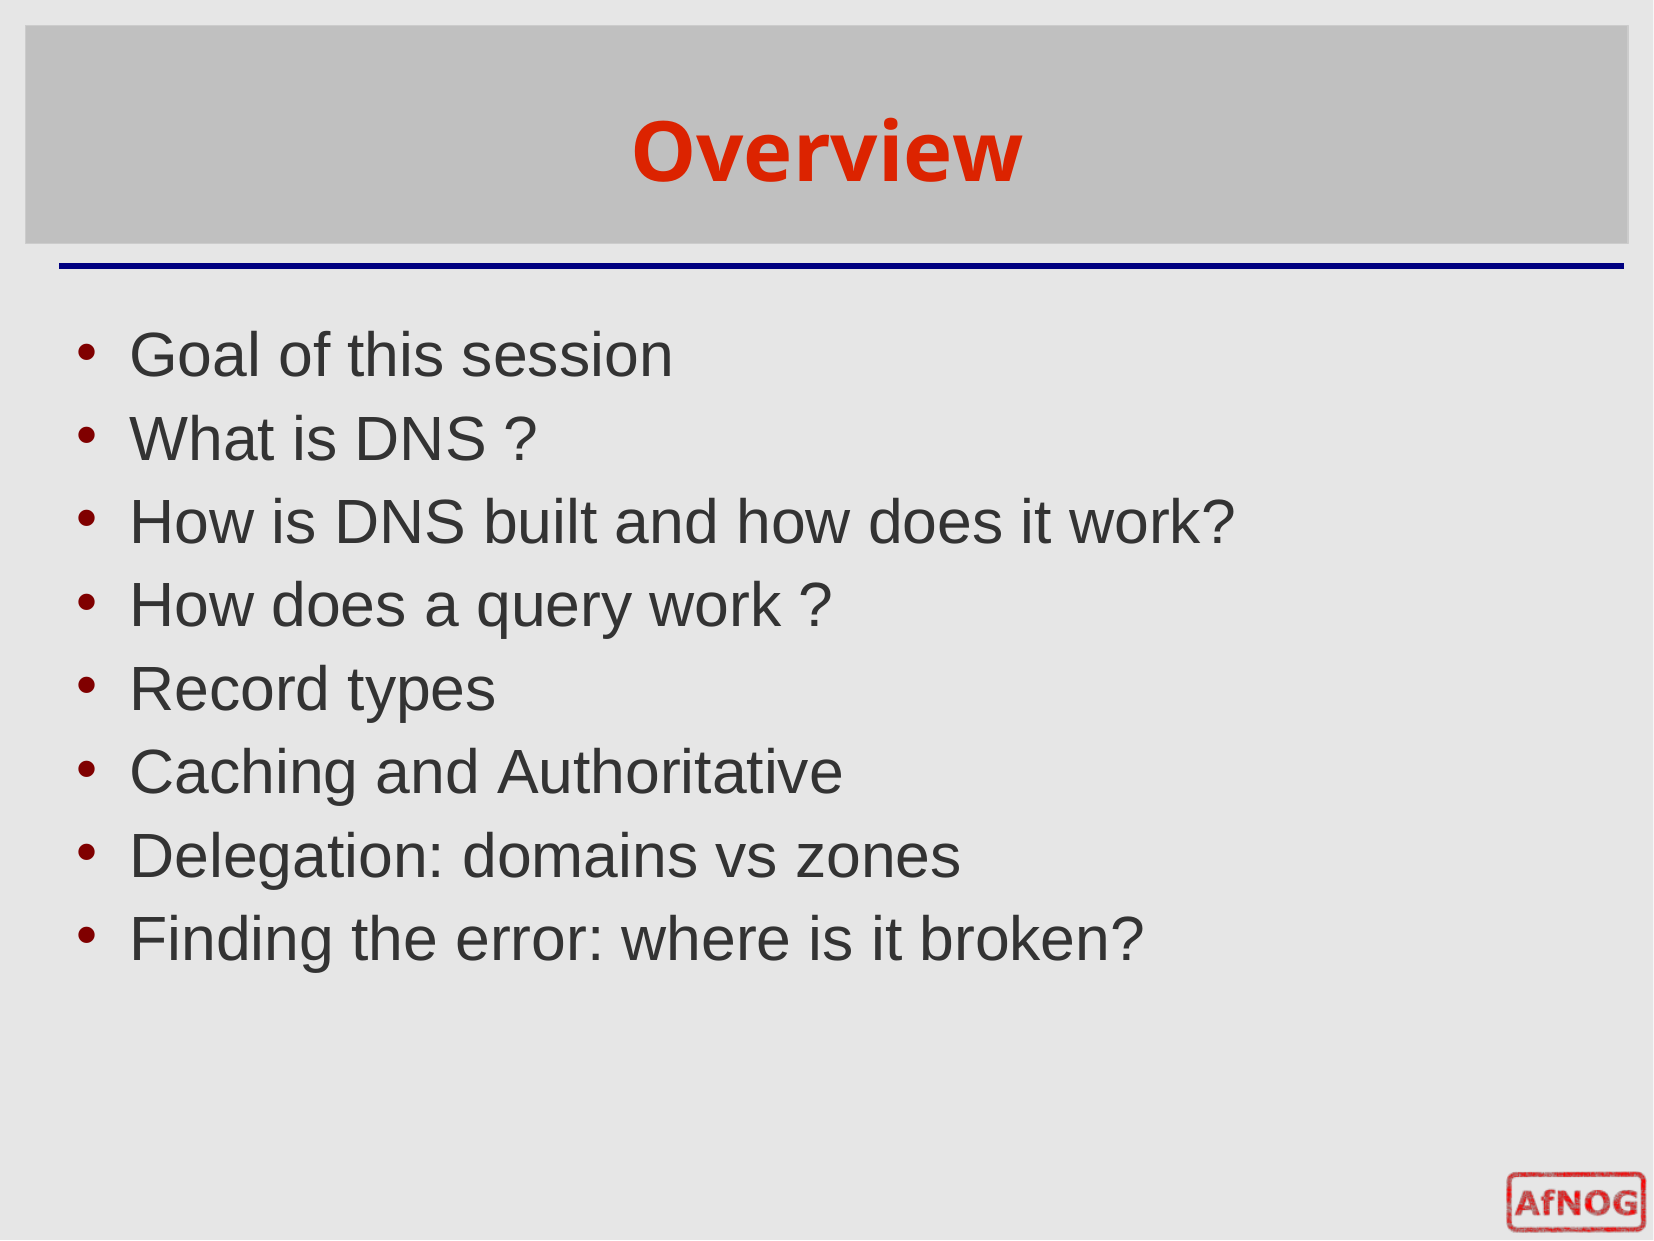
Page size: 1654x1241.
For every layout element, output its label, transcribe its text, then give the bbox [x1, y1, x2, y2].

list Goal of this session What is DNS ? How is DNS built and how does it work? How does a query work ? Record types Caching and Authoritative Delegation: domains vs zones Finding the error: where is it broken? [59, 322, 1595, 1132]
picture [1505, 1170, 1648, 1235]
title Overview [121, 46, 1534, 254]
